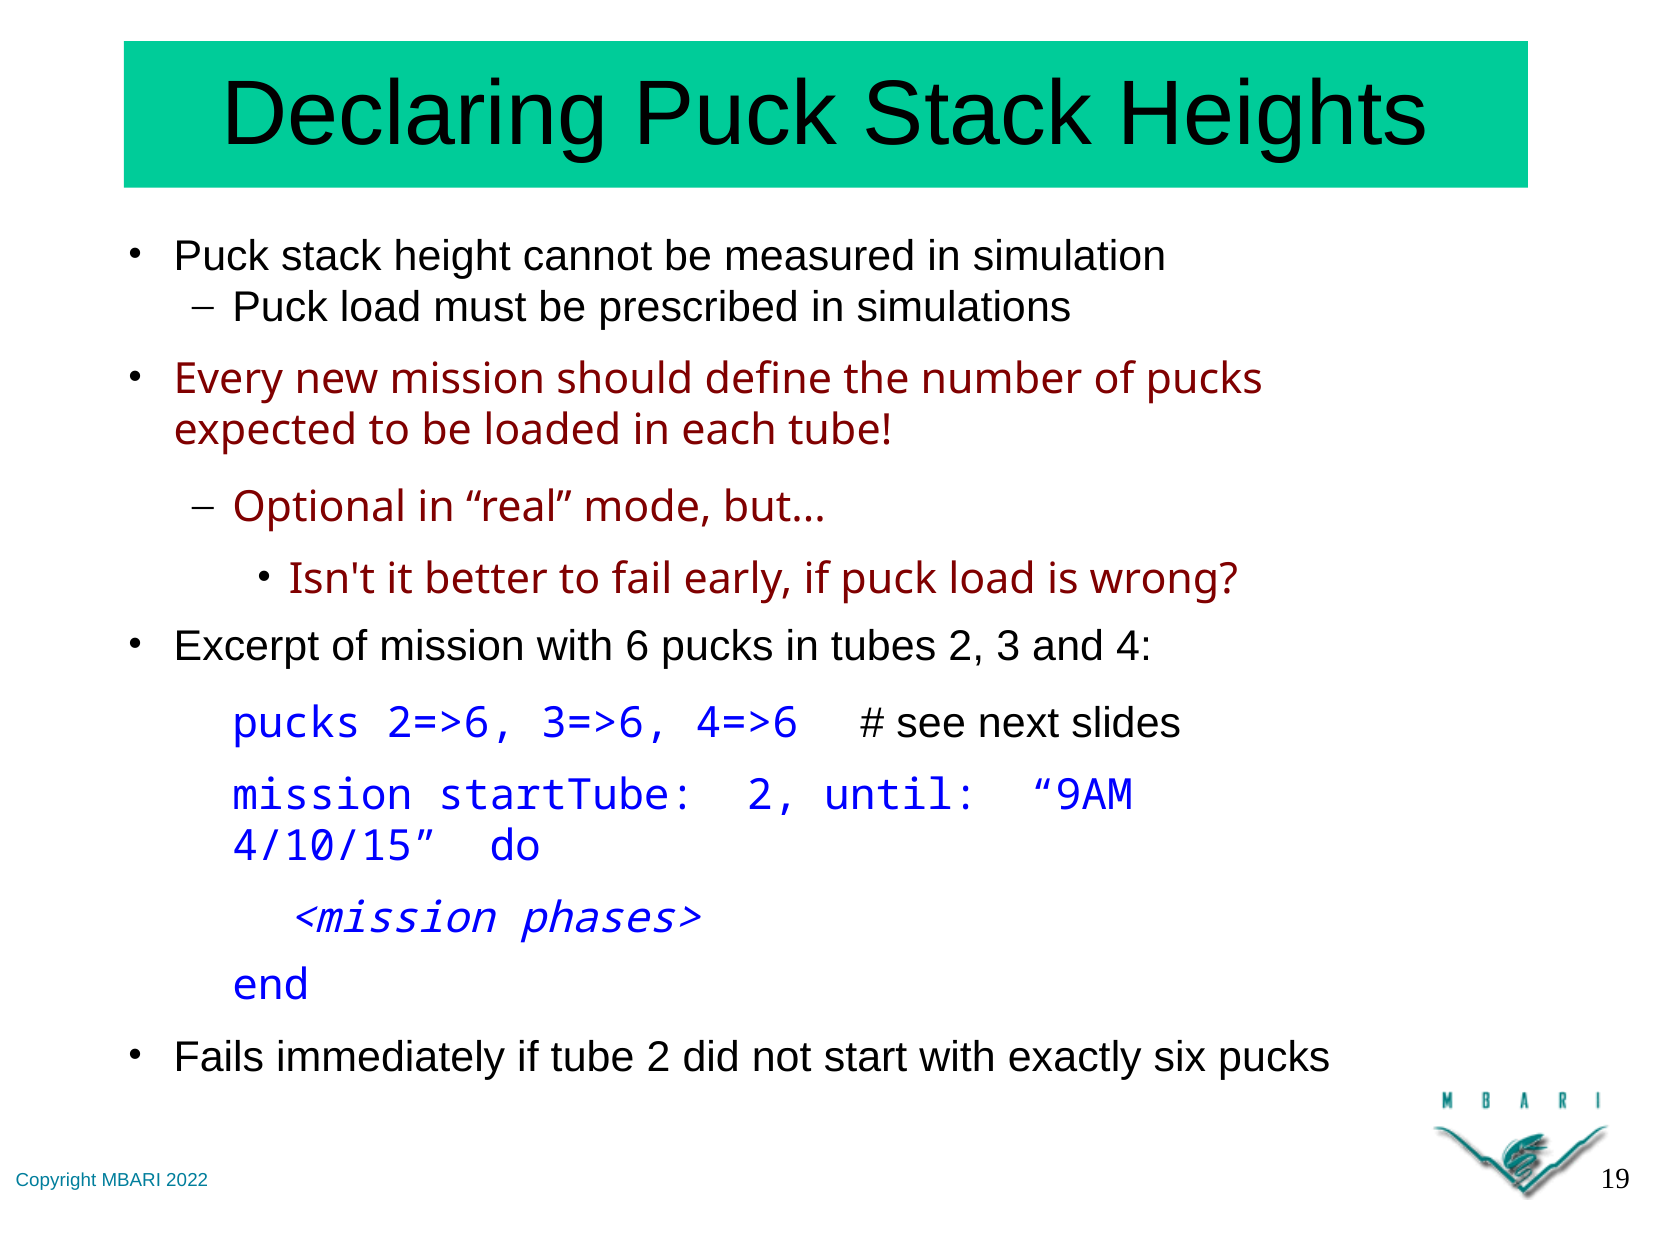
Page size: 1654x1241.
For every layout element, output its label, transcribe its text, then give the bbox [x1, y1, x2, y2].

list Puck stack height cannot be measured in simulation Puck load must be prescribed in simulations Every new mission should define the number of pucks expected to be loaded in each tube! Optional in “real” mode, but... Isn't it better to fail early, if puck load is wrong? Excerpt of mission with 6 pucks in tubes 2, 3 and 4: pucks 2=>6, 3=>6, 4=>6 # see next slides mission startTube: 2, until: “9AM 4/10/15” do <mission phases> end Fails immediately if tube 2 did not start with exactly six pucks [112, 219, 1388, 1088]
title Declaring Puck Stack Heights [123, 41, 1528, 188]
picture [1426, 1091, 1613, 1200]
